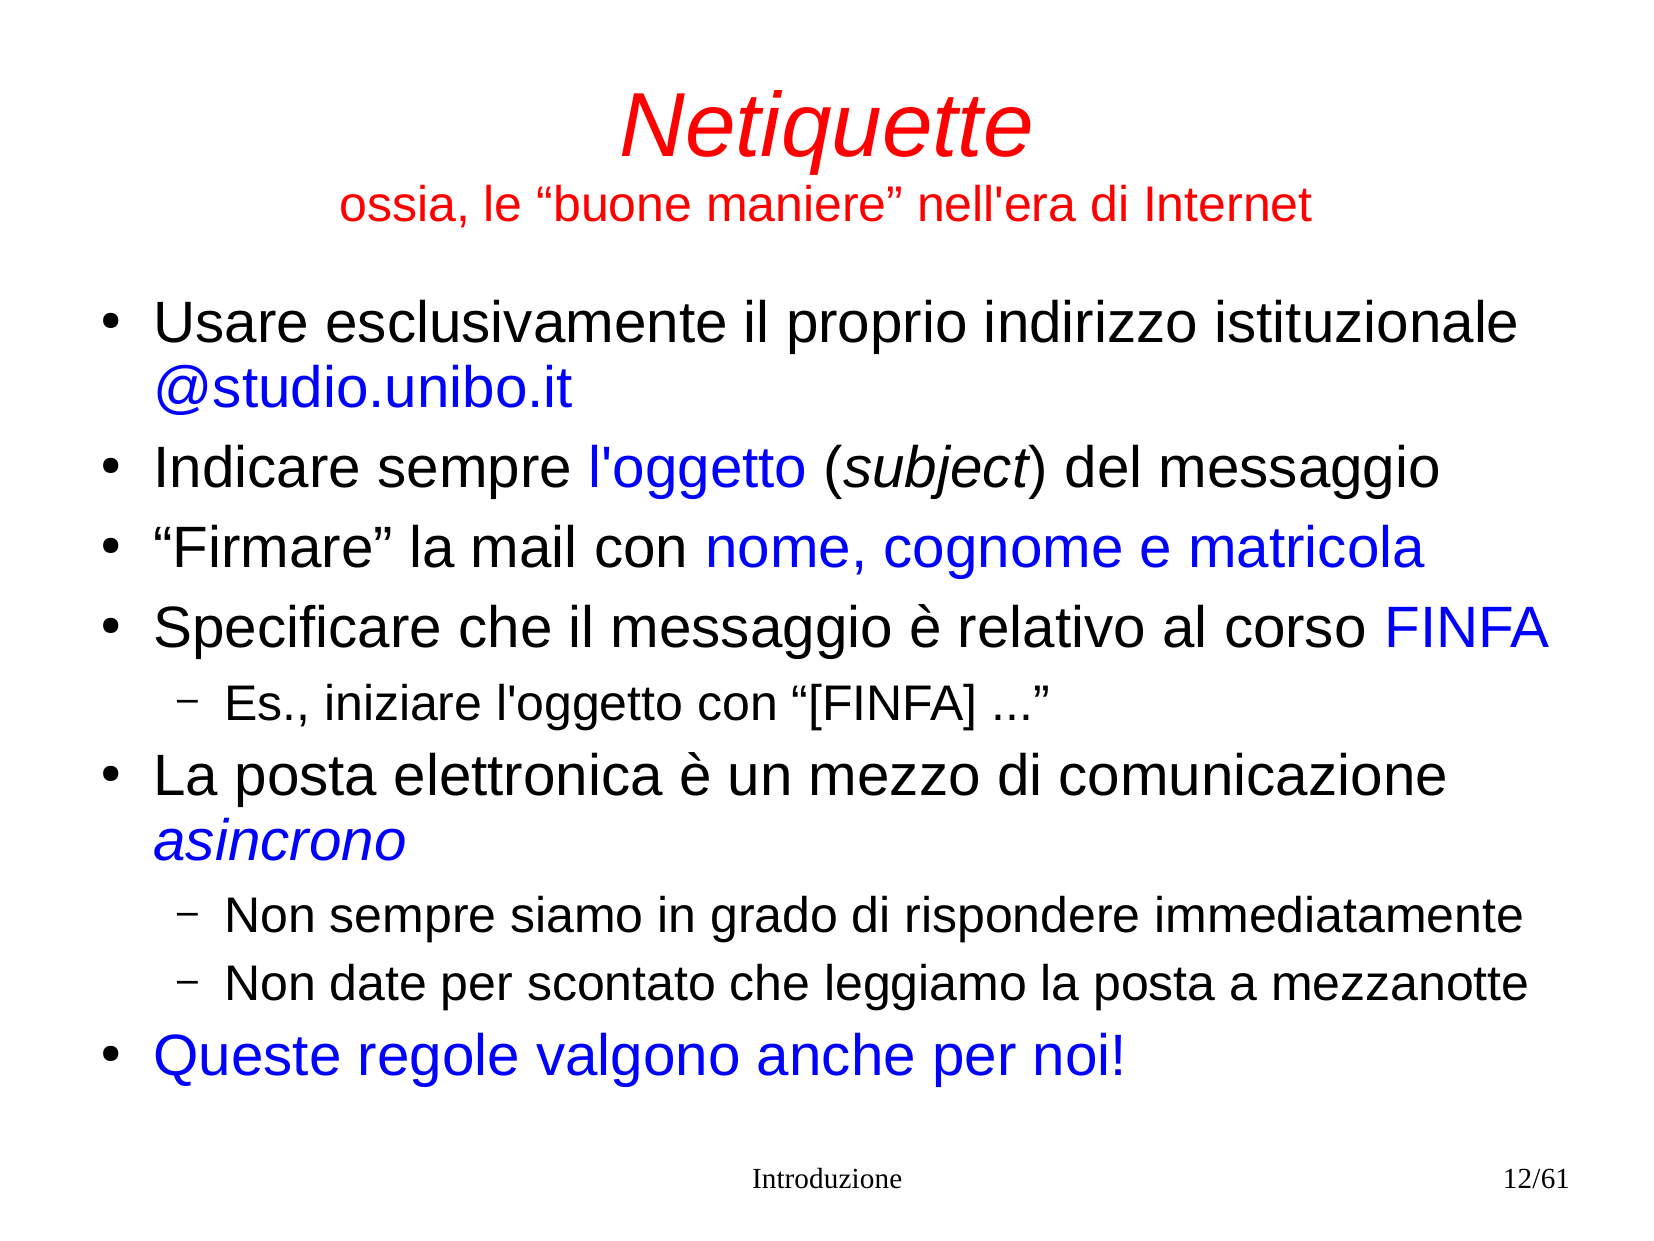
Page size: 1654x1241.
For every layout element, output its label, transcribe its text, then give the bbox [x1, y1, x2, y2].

title Netiquette ossia, le “buone maniere” nell'era di Internet [82, 49, 1571, 257]
list Usare esclusivamente il proprio indirizzo istituzionale @studio.unibo.it Indicare sempre l'oggetto (subject) del messaggio “Firmare” la mail con nome, cognome e matricola Specificare che il messaggio è relativo al corso FINFA Es., iniziare l'oggetto con “[FINFA] ...” La posta elettronica è un mezzo di comunicazione asincrono Non sempre siamo in grado di rispondere immediatamente Non date per scontato che leggiamo la posta a mezzanotte Queste regole valgono anche per noi! [82, 290, 1571, 1126]
